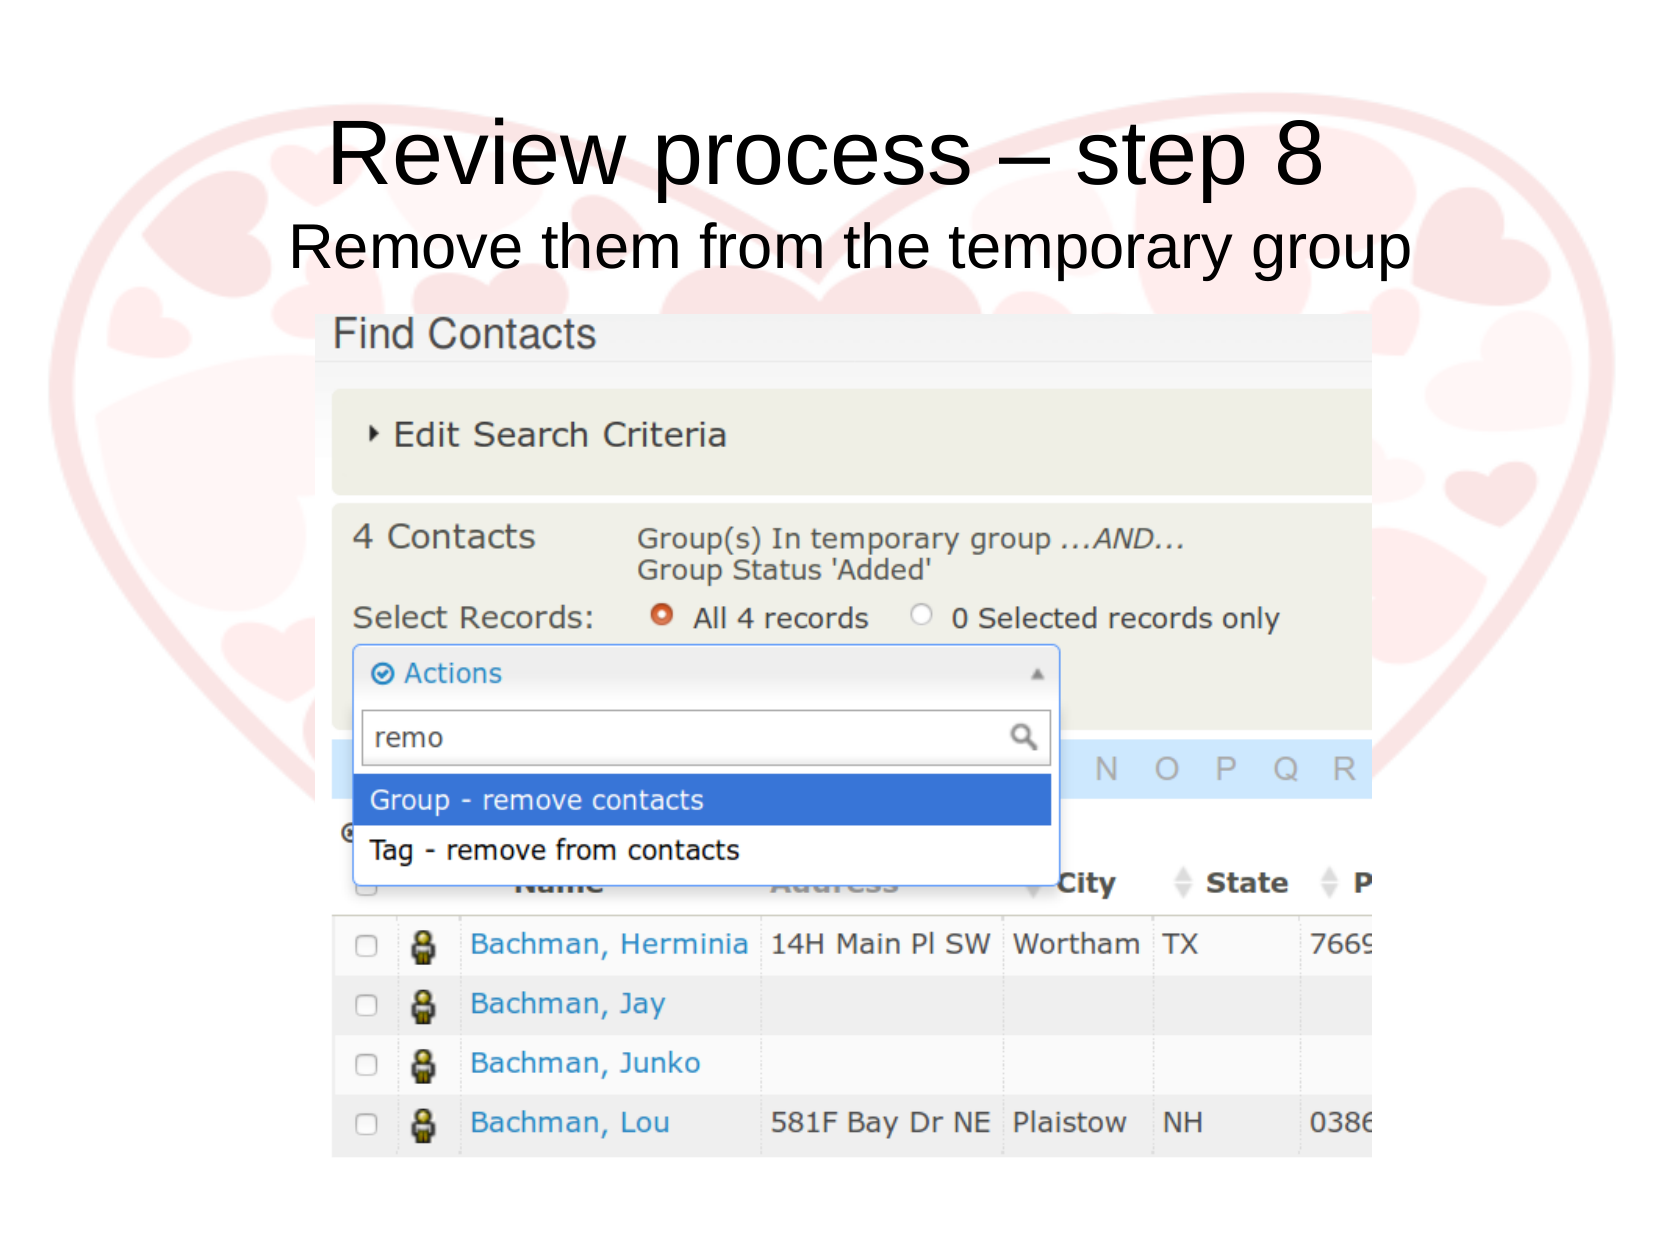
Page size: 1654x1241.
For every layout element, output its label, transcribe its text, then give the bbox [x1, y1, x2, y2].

title Review process – step 8 [82, 49, 1571, 257]
text_box Remove them from the temporary group [220, 211, 1471, 301]
picture [315, 314, 1372, 1206]
